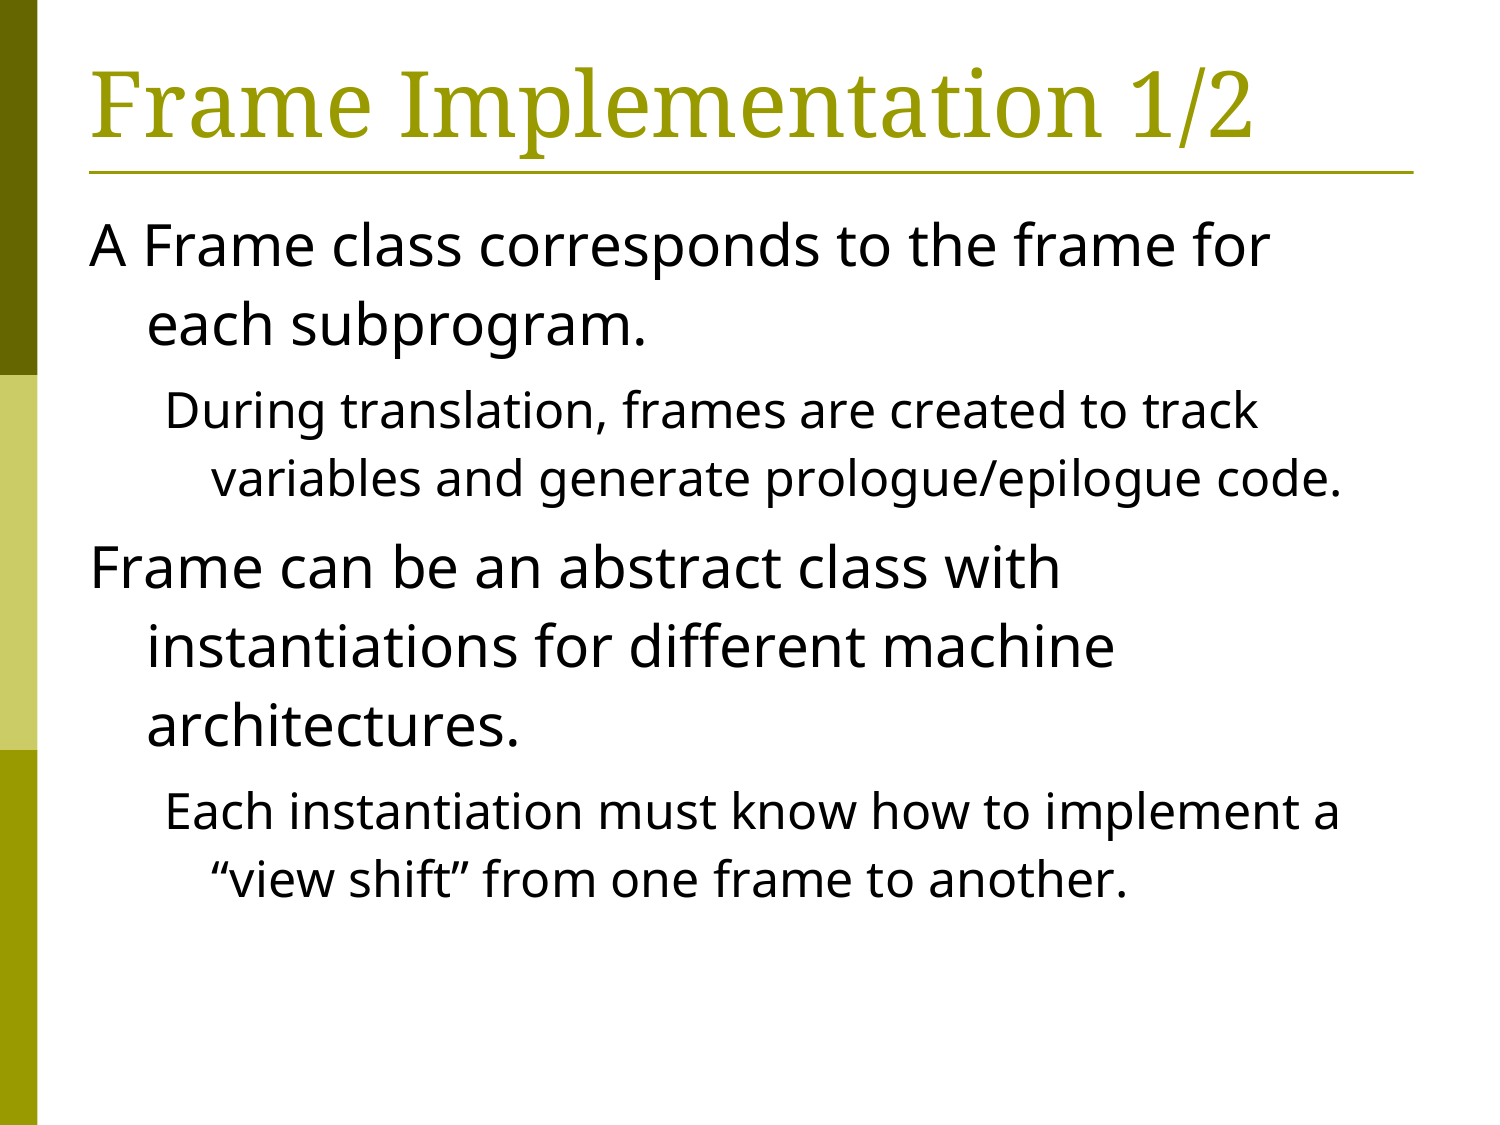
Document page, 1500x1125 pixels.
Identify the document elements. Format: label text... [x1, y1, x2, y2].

title Frame Implementation 1/2 [75, 45, 1426, 173]
list A Frame class corresponds to the frame for each subprogram. During translation, frames are created to track variables and generate prologue/epilogue code. Frame can be an abstract class with instantiations for different machine architectures. Each instantiation must know how to implement a “view shift” from one frame to another. [75, 196, 1426, 1006]
